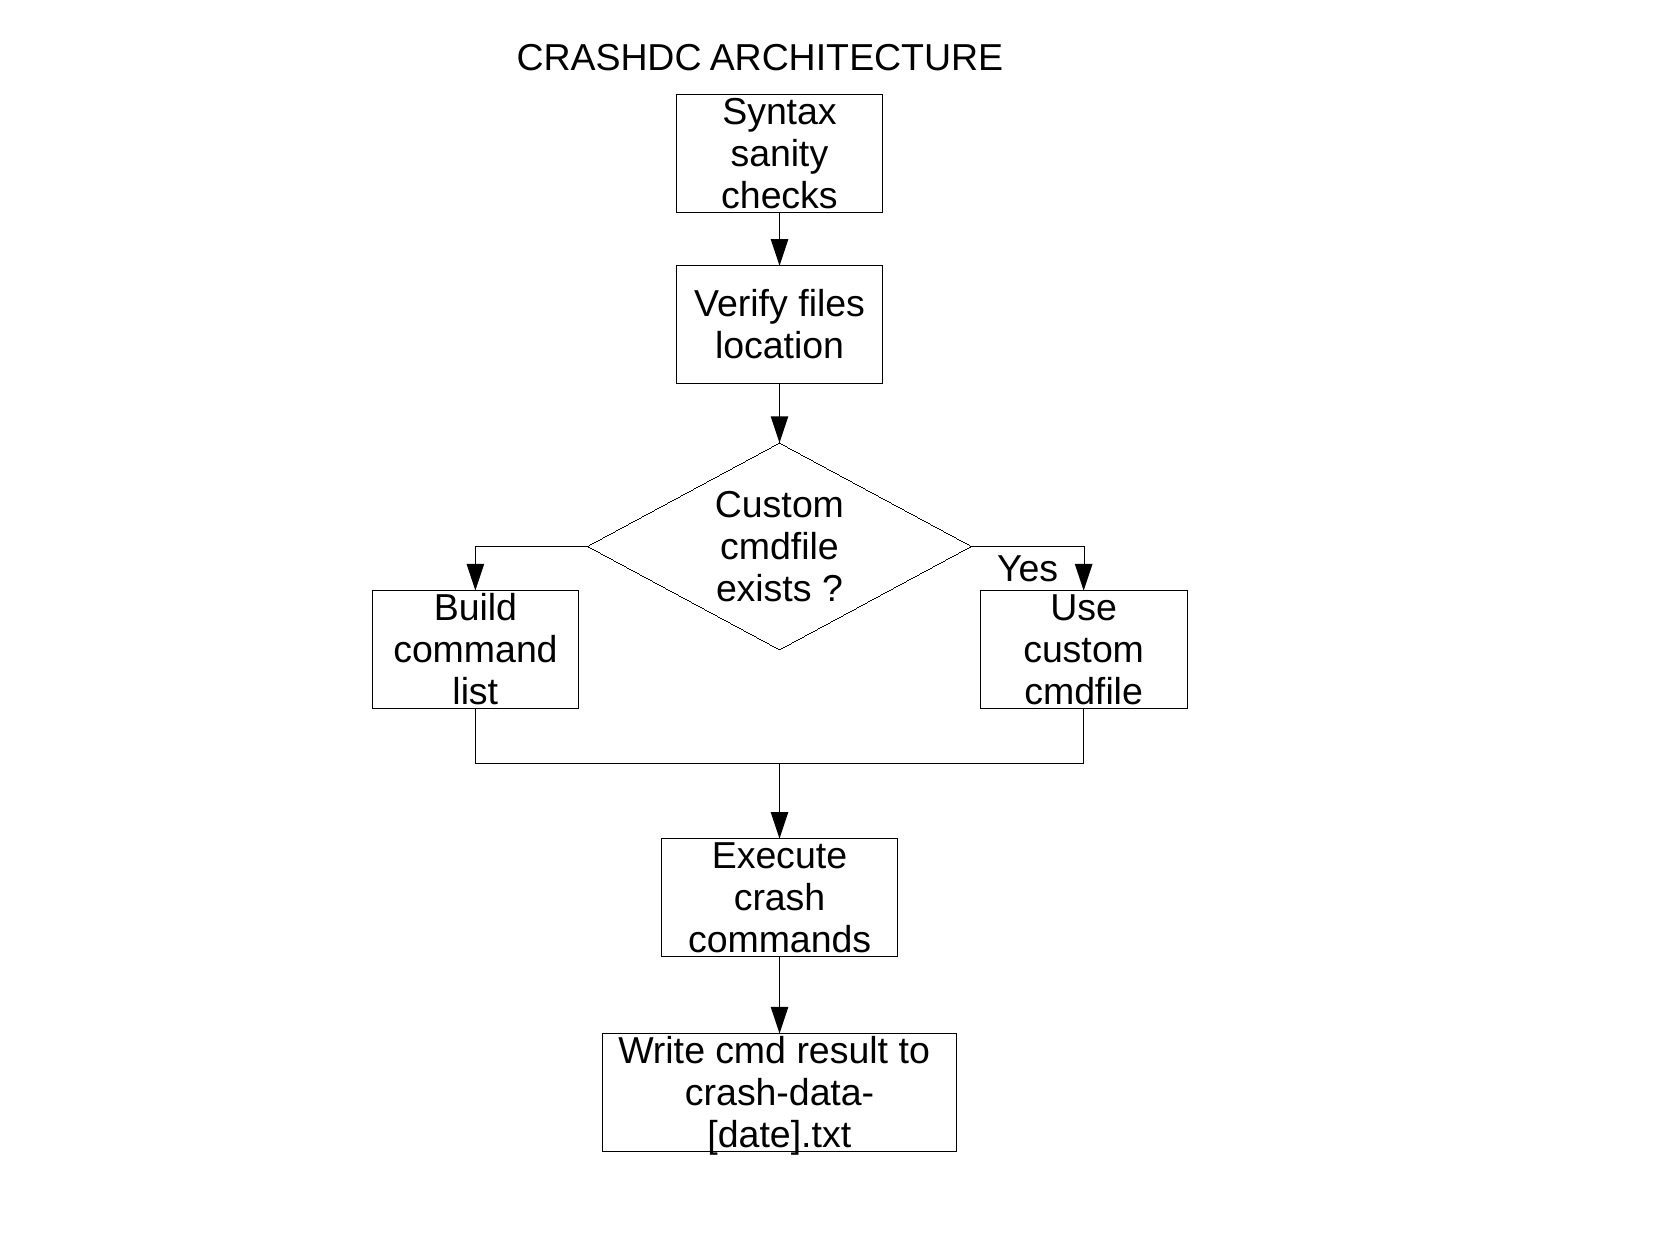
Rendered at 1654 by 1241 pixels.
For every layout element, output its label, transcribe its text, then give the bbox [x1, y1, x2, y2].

text_box Custom cmdfile exists ? [588, 443, 971, 650]
text_box CRASHDC ARCHITECTURE [501, 29, 1182, 87]
text_box Build command list [372, 590, 579, 709]
text_box Write cmd result to crash-data-[date].txt [602, 1033, 957, 1152]
text_box Execute crash commands [661, 838, 898, 957]
text_box Use custom cmdfile [980, 590, 1188, 709]
text_box Syntax sanity checks [676, 94, 883, 213]
text_box Verify files location [676, 265, 883, 384]
